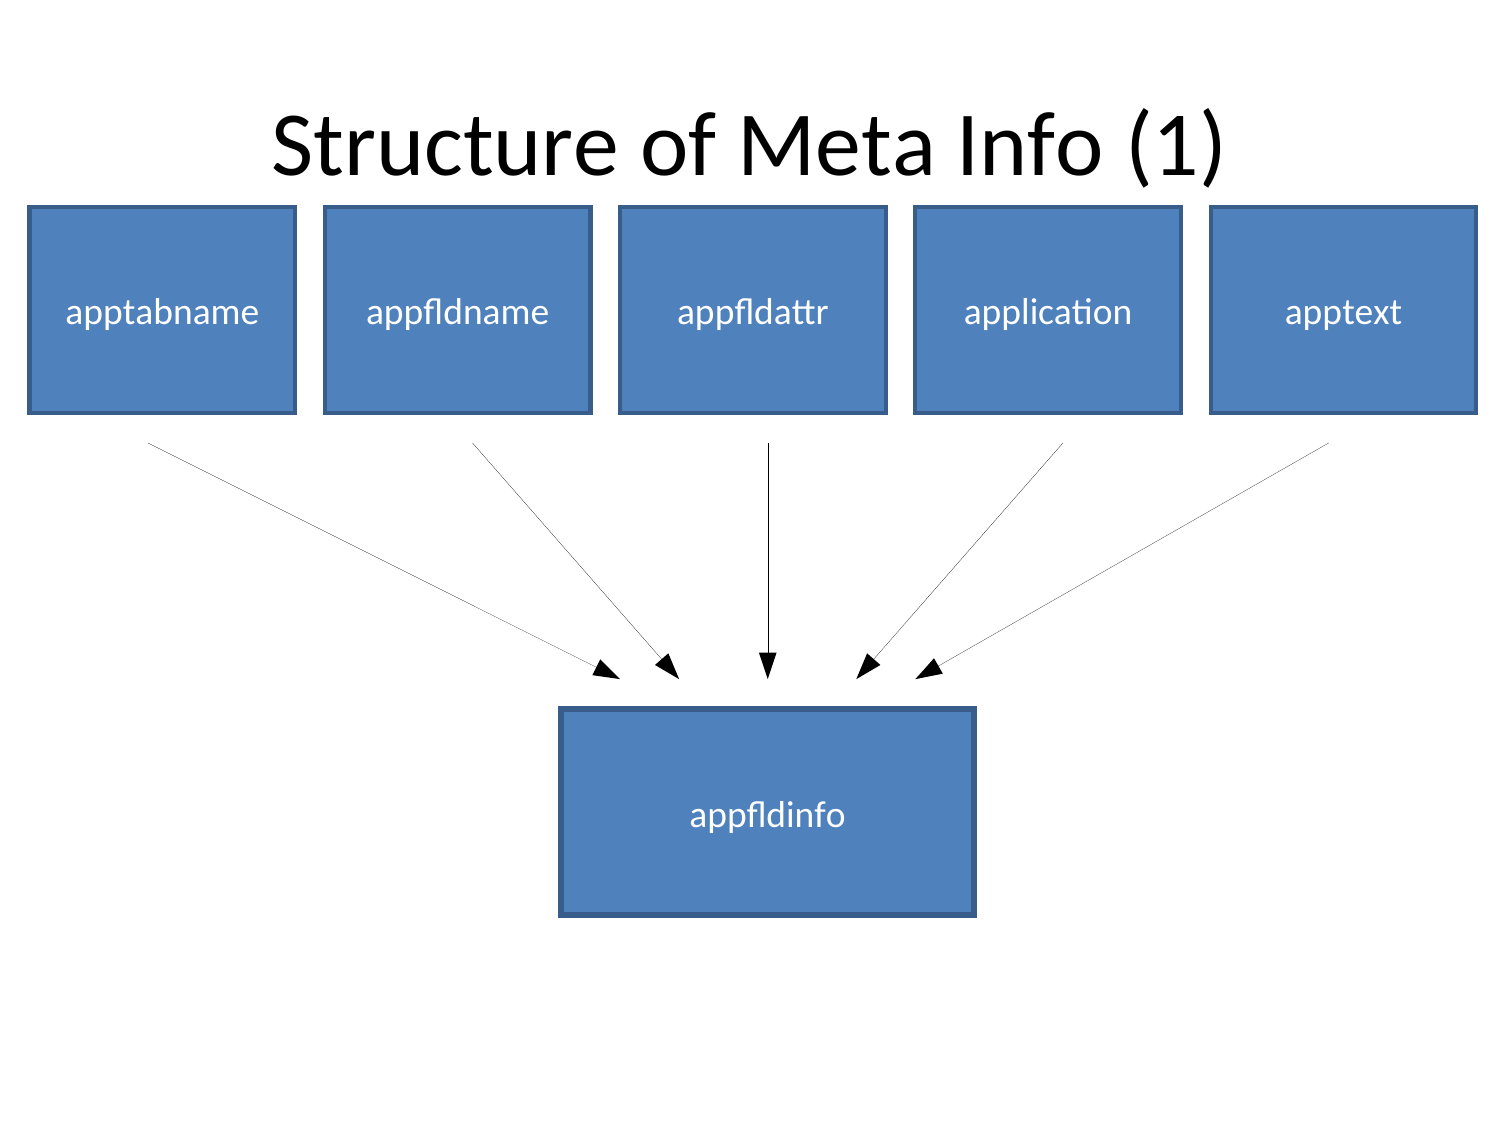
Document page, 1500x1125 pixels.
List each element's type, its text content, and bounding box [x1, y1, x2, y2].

text_box apptext [1210, 206, 1477, 414]
text_box appfldattr [620, 206, 886, 414]
text_box application [915, 206, 1182, 414]
text_box Structure of Meta Info (1) [75, 45, 1426, 233]
text_box appfldinfo [561, 708, 975, 916]
text_box apptabname [29, 206, 296, 414]
text_box appfldname [324, 206, 591, 414]
